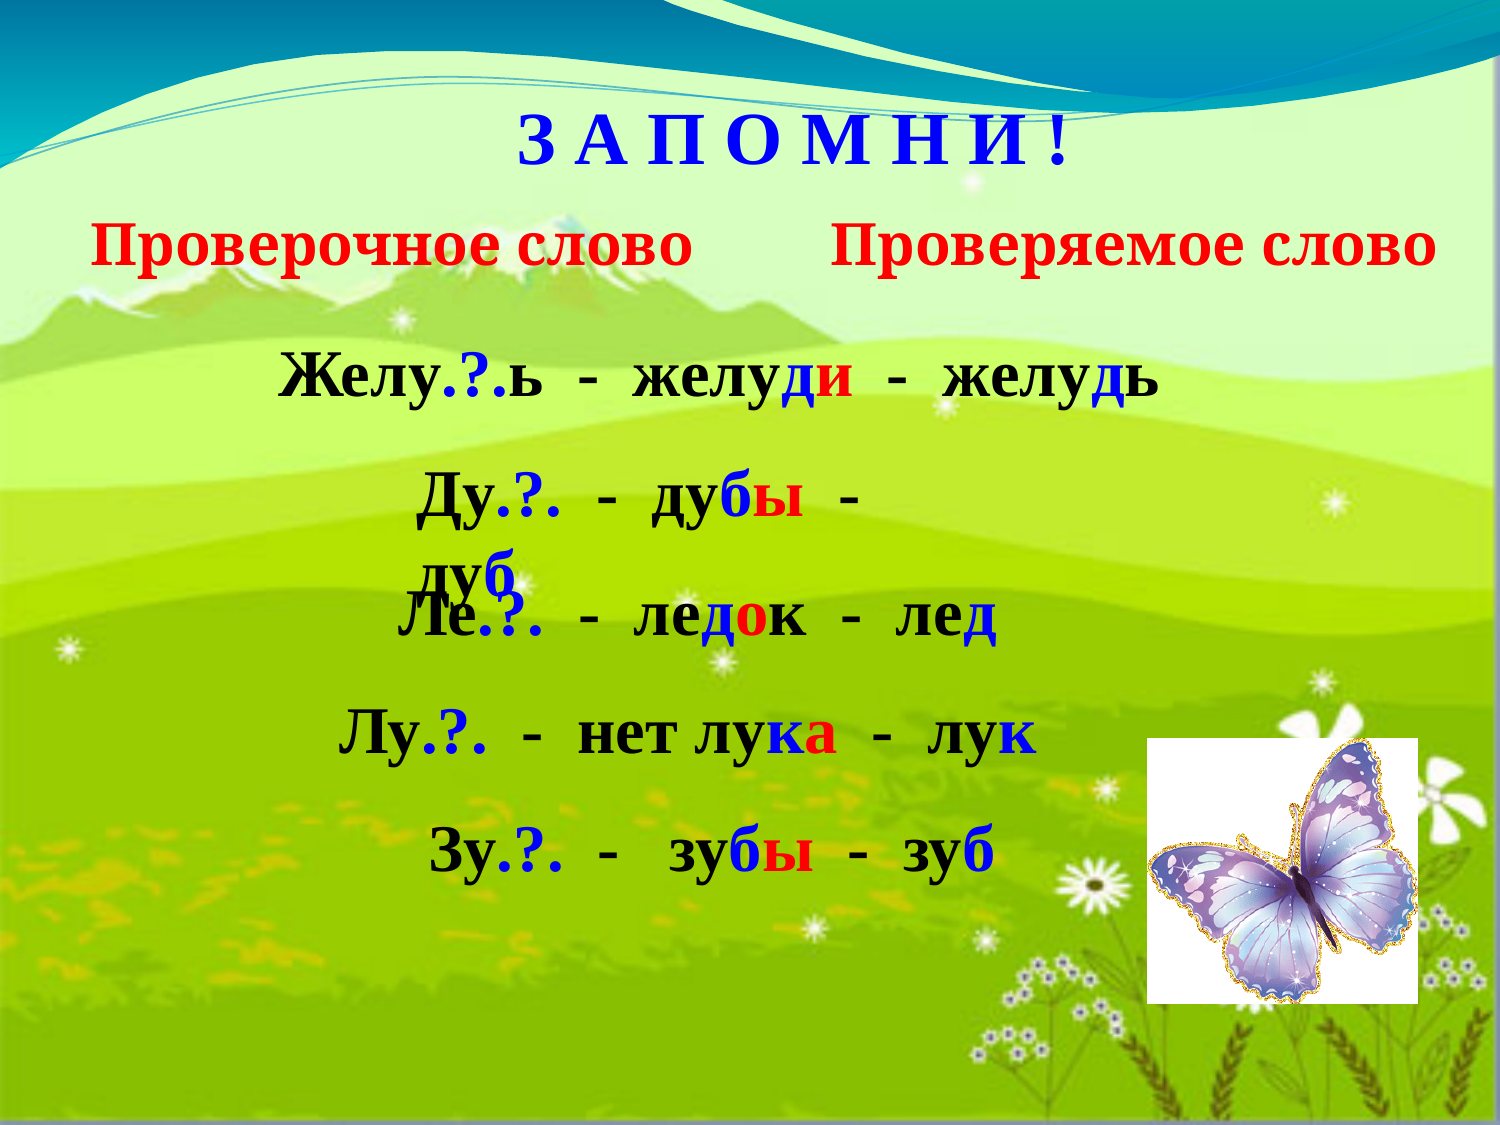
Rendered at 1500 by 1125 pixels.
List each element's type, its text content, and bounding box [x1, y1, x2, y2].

text_box Зу.?. - зубы - зуб [413, 797, 1040, 892]
picture [0, 52, 1500, 1125]
text_box Желу.?.ь - желуди - желудь [263, 322, 1274, 418]
text_box Ле.?. - ледок - лед [383, 560, 1211, 656]
text_box Проверочное слово Проверяемое слово [29, 199, 1500, 285]
text_box Лу.?. - нет лука - лук [324, 679, 1152, 774]
text_box Ду.?. - дубы - дуб [401, 442, 1004, 560]
text_box З А П О М Н И ! [501, 82, 1176, 188]
picture [667, 0, 1027, 82]
